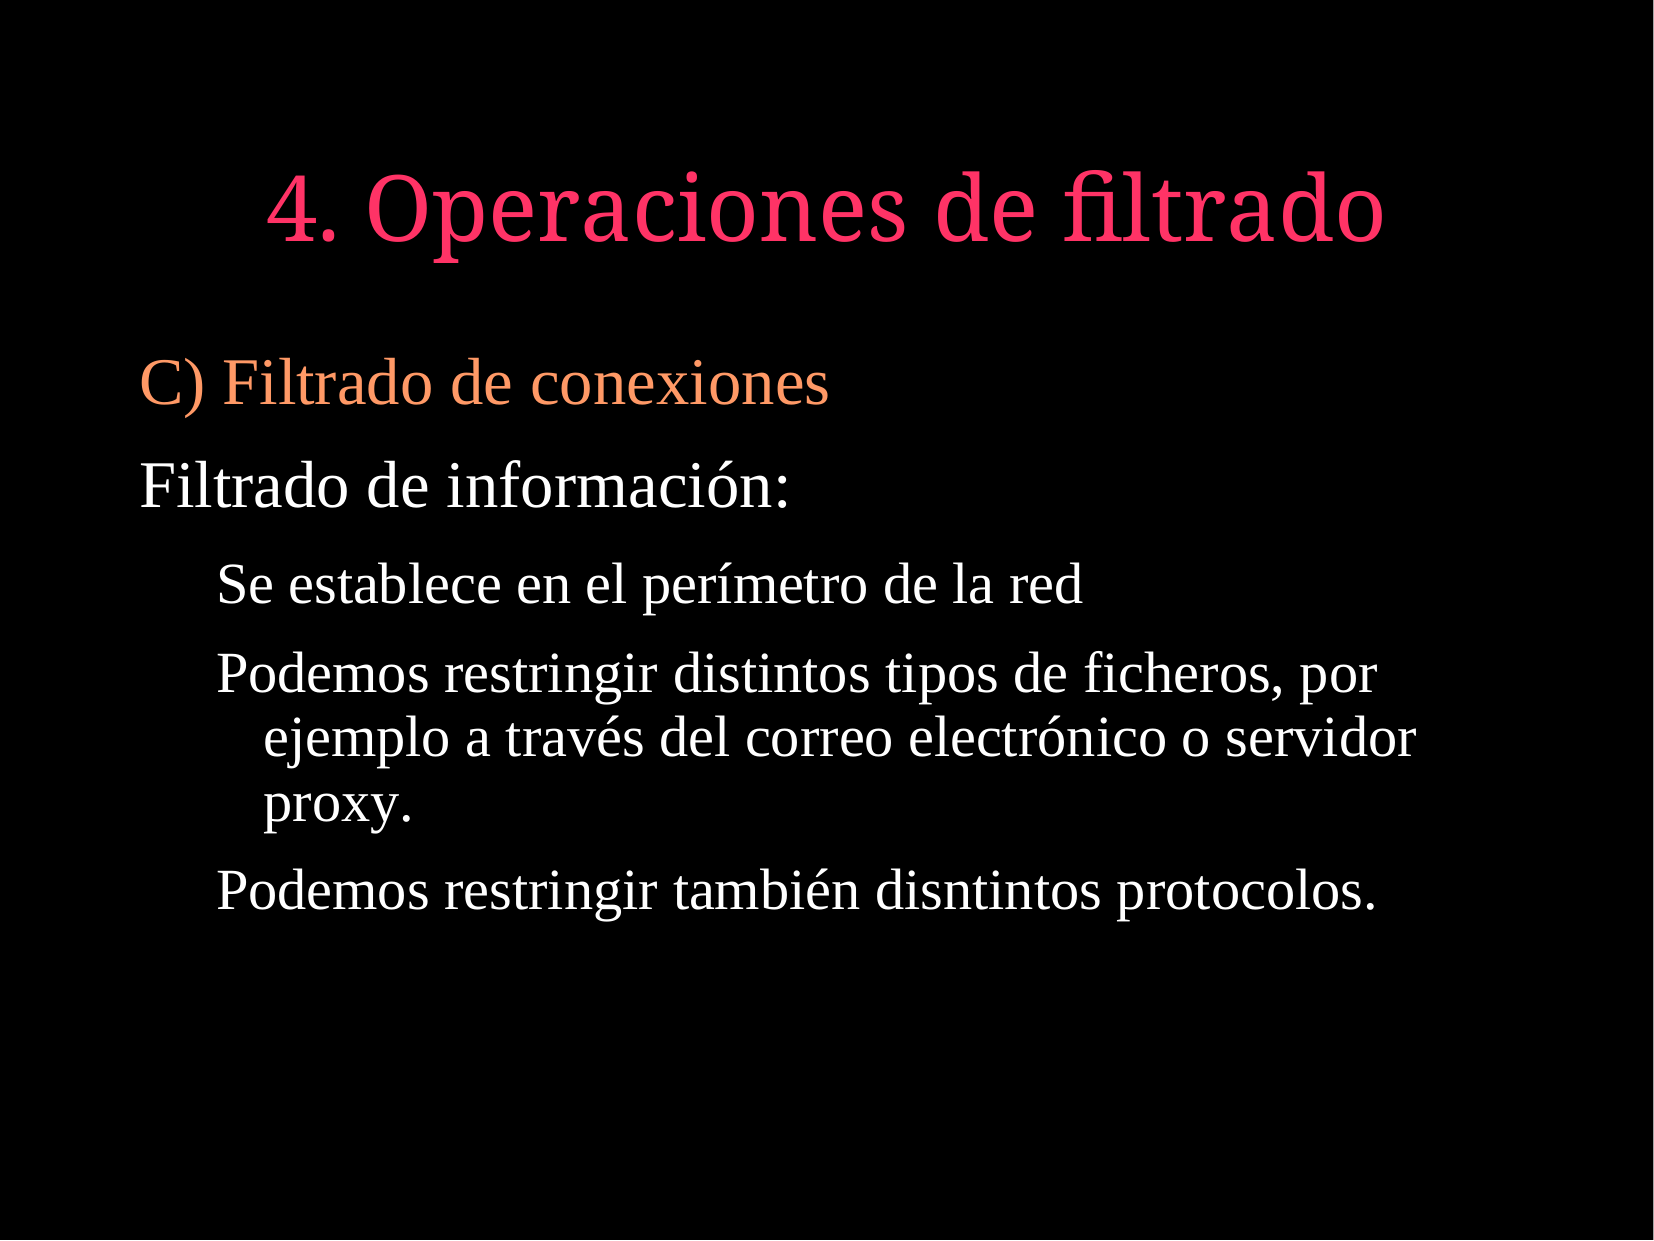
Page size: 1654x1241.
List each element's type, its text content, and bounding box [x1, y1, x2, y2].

title 4. Operaciones de filtrado [121, 102, 1534, 311]
list C) Filtrado de conexiones Filtrado de información: Se establece en el perímetro de la red Podemos restringir distintos tipos de ficheros, por ejemplo a través del correo electrónico o servidor proxy. Podemos restringir también disntintos protocolos. [121, 344, 1534, 1127]
